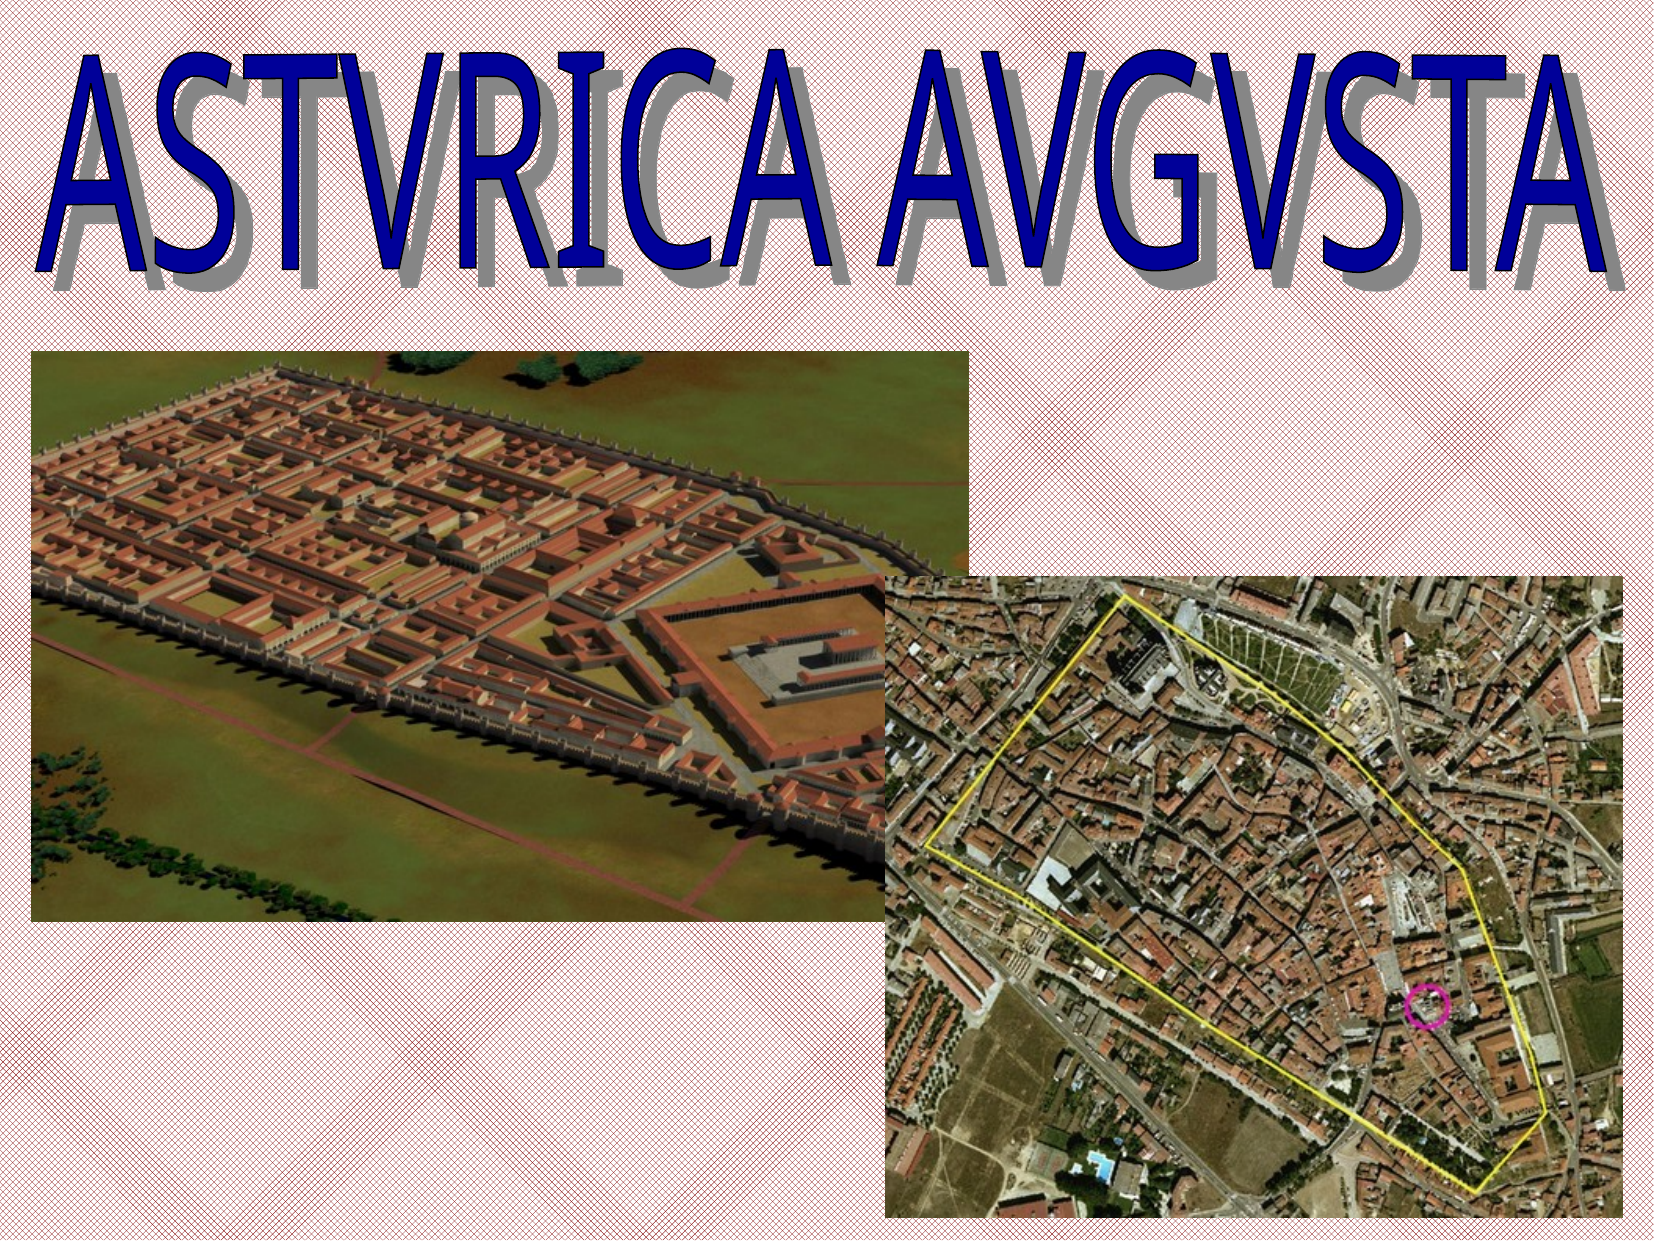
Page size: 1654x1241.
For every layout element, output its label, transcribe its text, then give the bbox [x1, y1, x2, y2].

text_box ASTVRICA AVGVSTA [720, 49, 832, 266]
text_box ASTVRICA AVGVSTA [243, 54, 337, 270]
text_box ASTVRICA AVGVSTA [460, 52, 549, 268]
text_box ASTVRICA AVGVSTA [1412, 55, 1506, 271]
text_box ASTVRICA AVGVSTA [558, 52, 604, 268]
text_box ASTVRICA AVGVSTA [1323, 51, 1403, 273]
text_box ASTVRICA AVGVSTA [1210, 53, 1316, 269]
picture [31, 351, 1623, 1218]
text_box ASTVRICA AVGVSTA [981, 51, 1086, 267]
text_box ASTVRICA AVGVSTA [338, 53, 444, 269]
text_box ASTVRICA AVGVSTA [155, 52, 234, 274]
text_box ASTVRICA AVGVSTA [877, 50, 989, 267]
text_box ASTVRICA AVGVSTA [621, 48, 716, 270]
text_box ASTVRICA AVGVSTA [35, 55, 147, 272]
text_box ASTVRICA AVGVSTA [1094, 49, 1198, 271]
text_box ASTVRICA AVGVSTA [1495, 55, 1607, 272]
